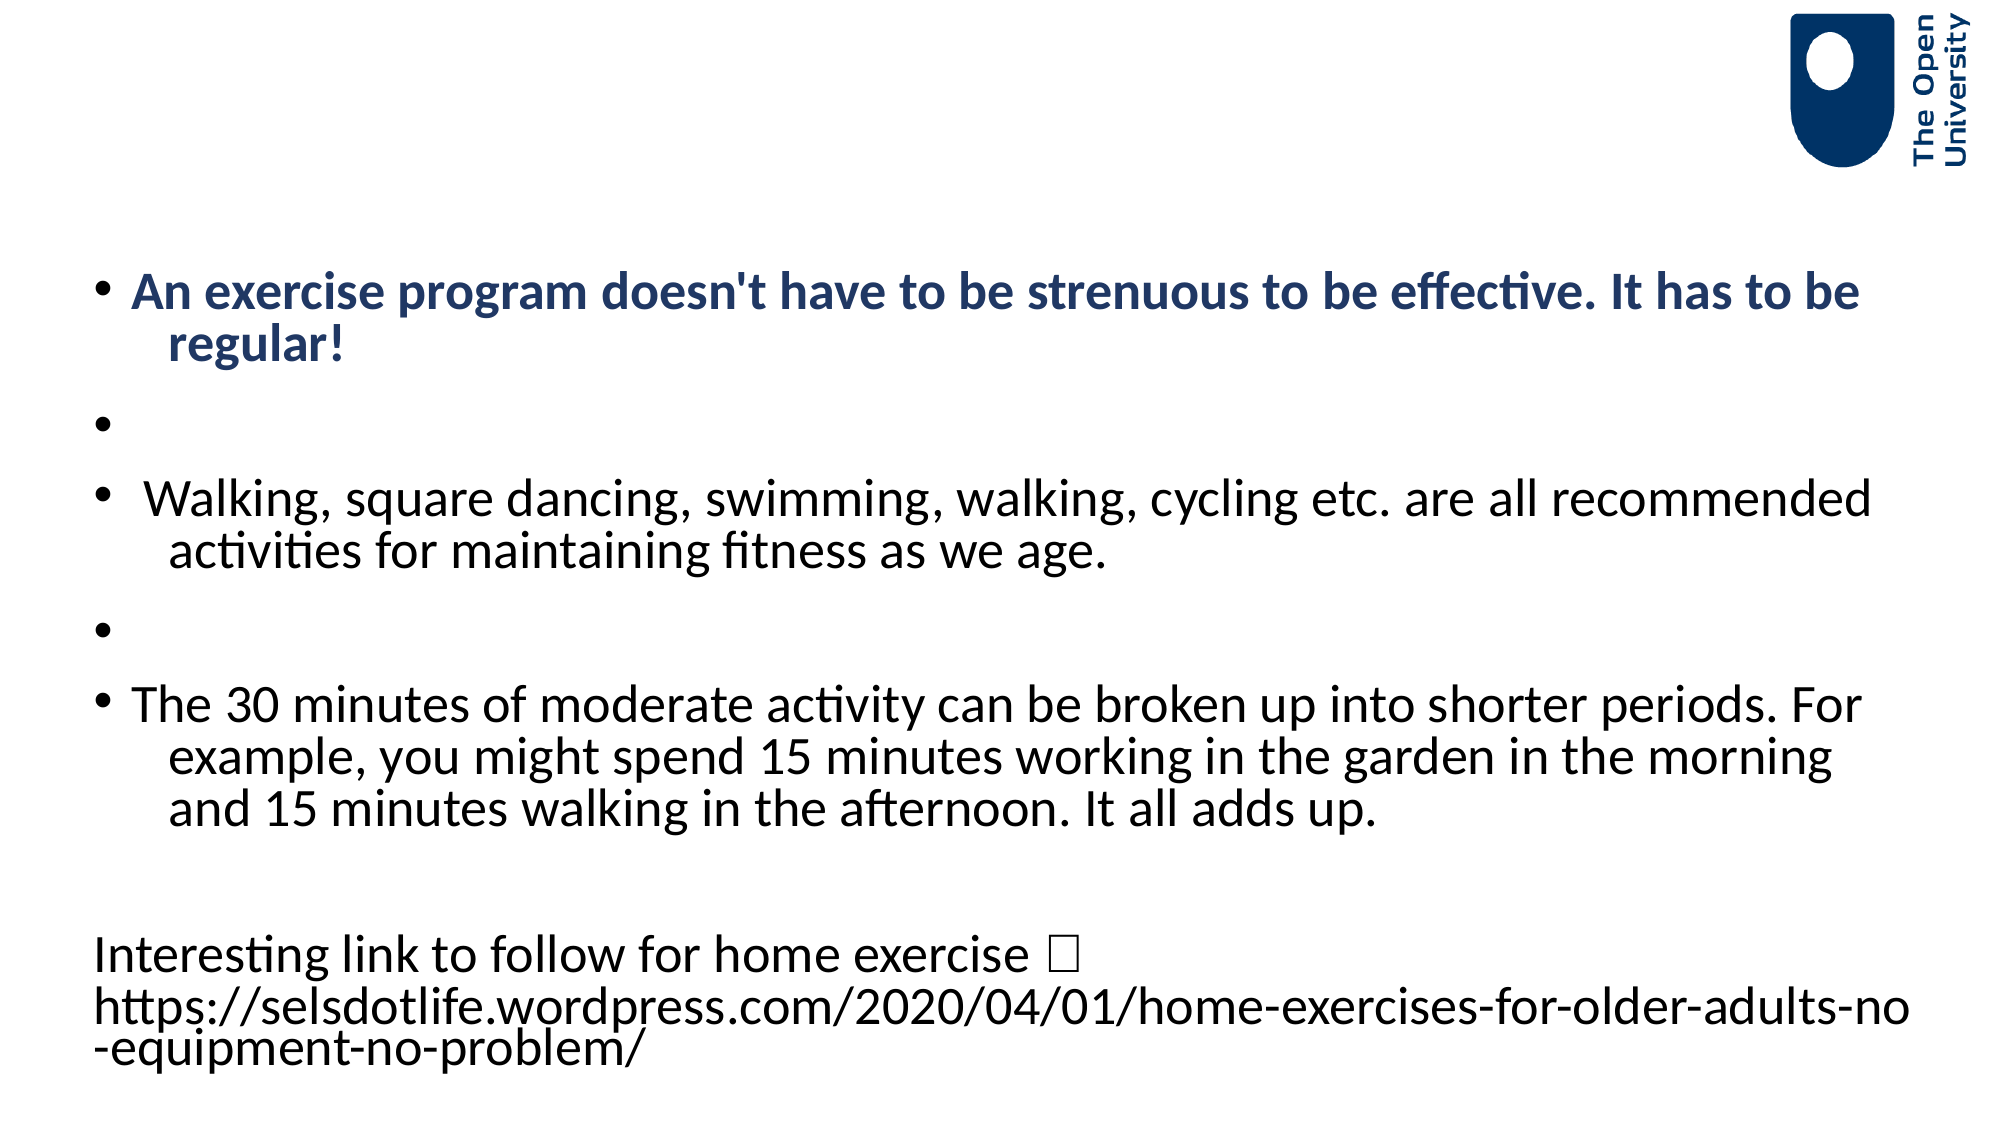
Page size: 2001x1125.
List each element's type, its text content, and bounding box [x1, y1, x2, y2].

picture [1789, 10, 1971, 170]
list An exercise program doesn't have to be strenuous to be effective. It has to be regular! Walking, square dancing, swimming, walking, cycling etc. are all recommended activities for maintaining fitness as we age. The 30 minutes of moderate activity can be broken up into shorter periods. For example, you might spend 15 minutes working in the garden in the morning and 15 minutes walking in the afternoon. It all adds up. Interesting link to follow for home exercise  https://selsdotlife.wordpress.com/2020/04/01/home-exercises-for-older-adults-no-equipment-no-problem/ [78, 260, 1930, 1085]
